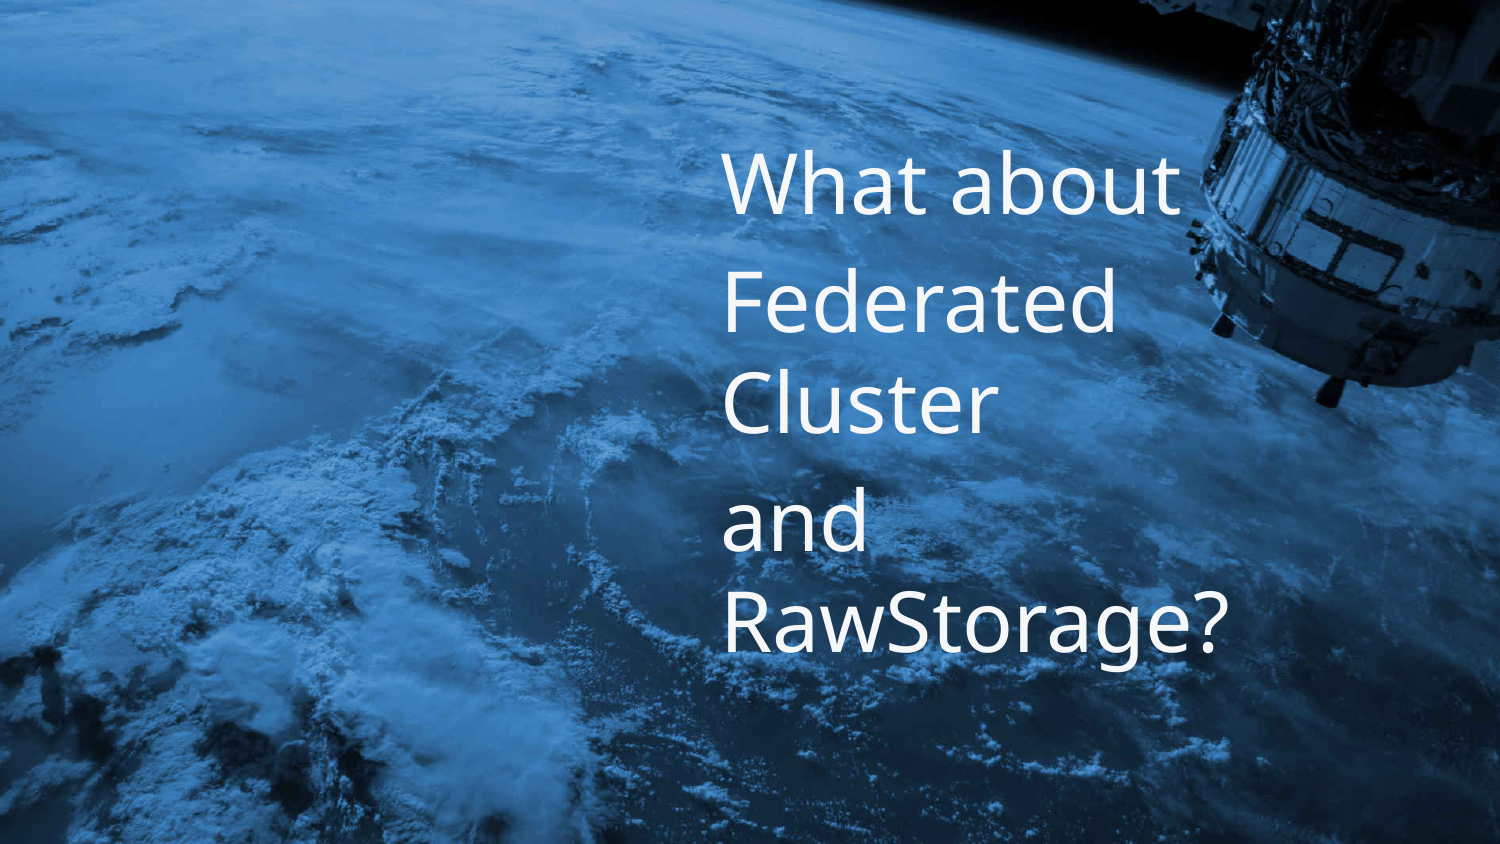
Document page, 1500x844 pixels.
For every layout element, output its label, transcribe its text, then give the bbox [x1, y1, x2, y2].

picture [0, 0, 1500, 844]
list What about Federated Cluster and RawStorage? [720, 348, 1359, 451]
